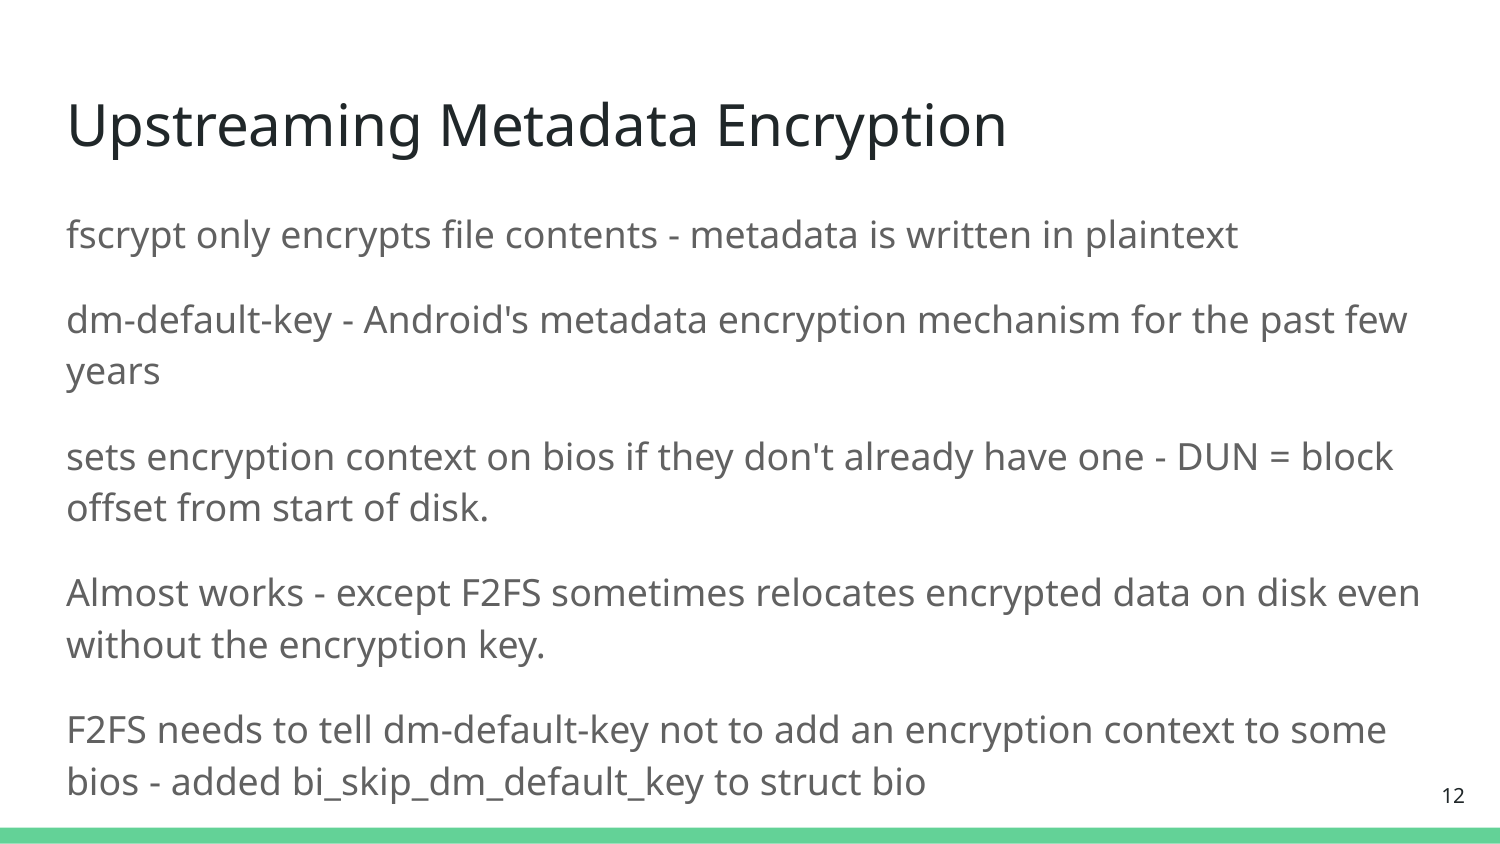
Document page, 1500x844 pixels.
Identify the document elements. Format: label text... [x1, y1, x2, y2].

list fscrypt only encrypts file contents - metadata is written in plaintext dm-default-key - Android's metadata encryption mechanism for the past few years sets encryption context on bios if they don't already have one - DUN = block offset from start of disk. Almost works - except F2FS sometimes relocates encrypted data on disk even without the encryption key. F2FS needs to tell dm-default-key not to add an encryption context to some bios - added bi_skip_dm_default_key to struct bio [51, 189, 1449, 750]
title Upstreaming Metadata Encryption [51, 72, 1449, 167]
slide_number <number> [1389, 764, 1480, 830]
